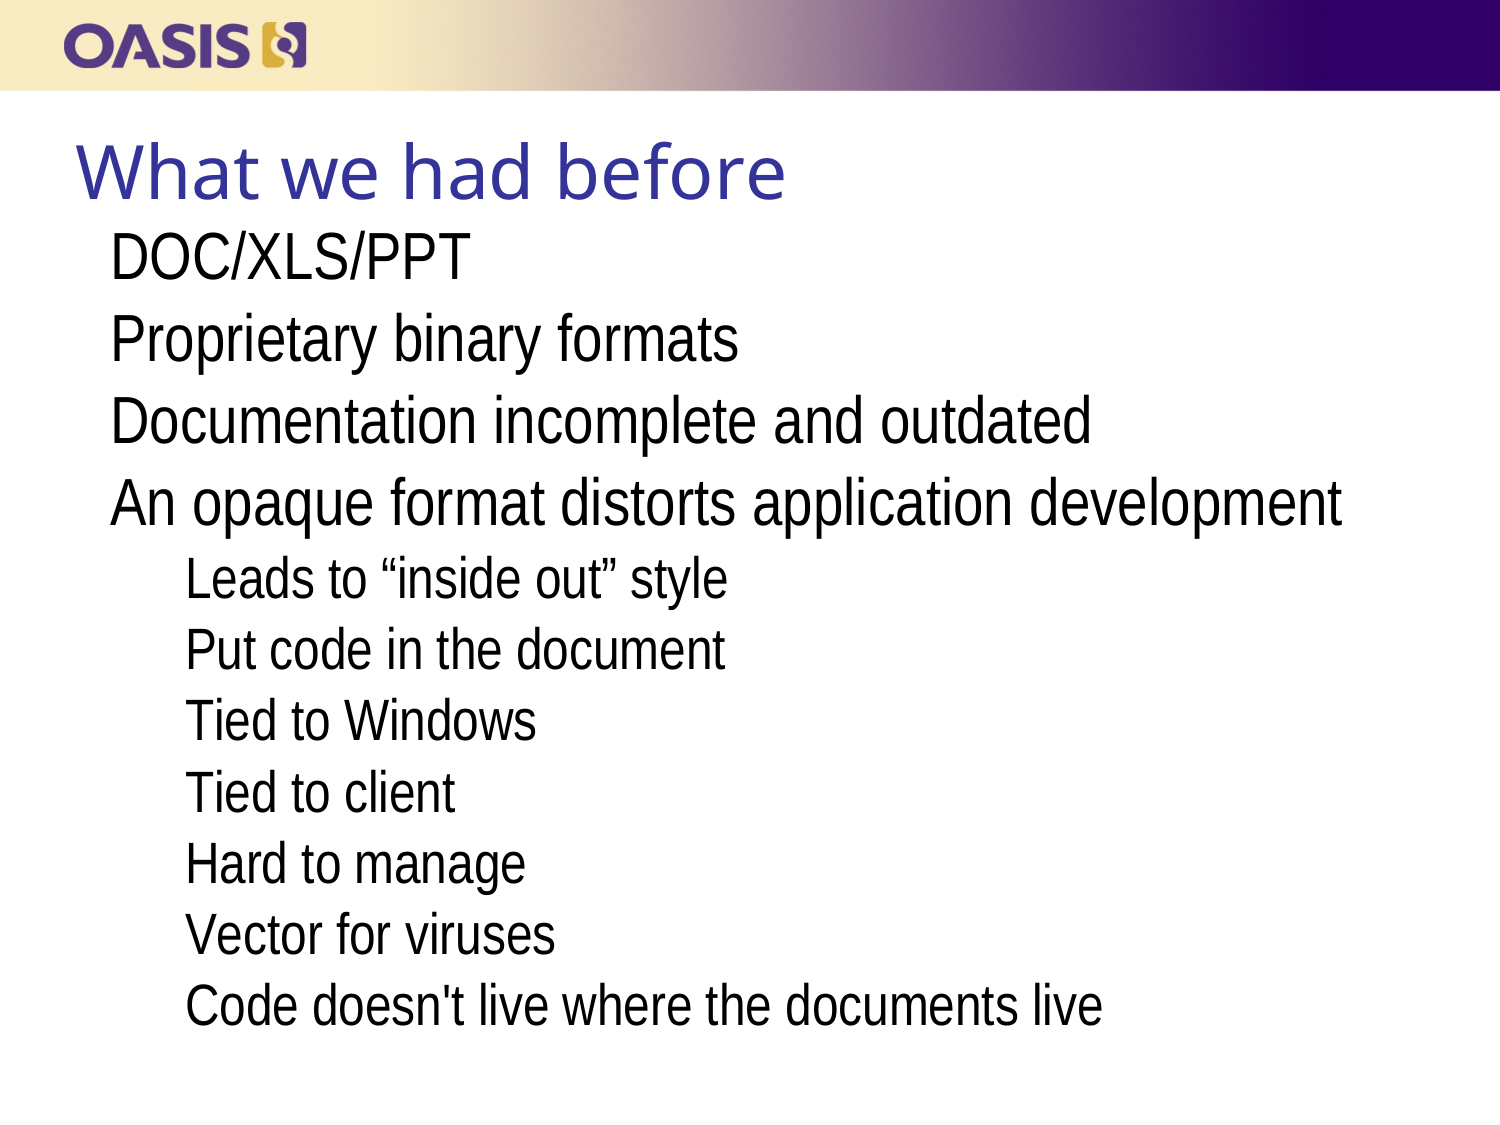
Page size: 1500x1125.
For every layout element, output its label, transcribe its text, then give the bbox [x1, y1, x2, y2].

title What we had before [75, 121, 1438, 228]
list DOC/XLS/PPT Proprietary binary formats Documentation incomplete and outdated An opaque format distorts application development Leads to “inside out” style Put code in the document Tied to Windows Tied to client Hard to manage Vector for viruses Code doesn't live where the documents live [110, 227, 1392, 1125]
picture [0, 0, 1500, 1125]
